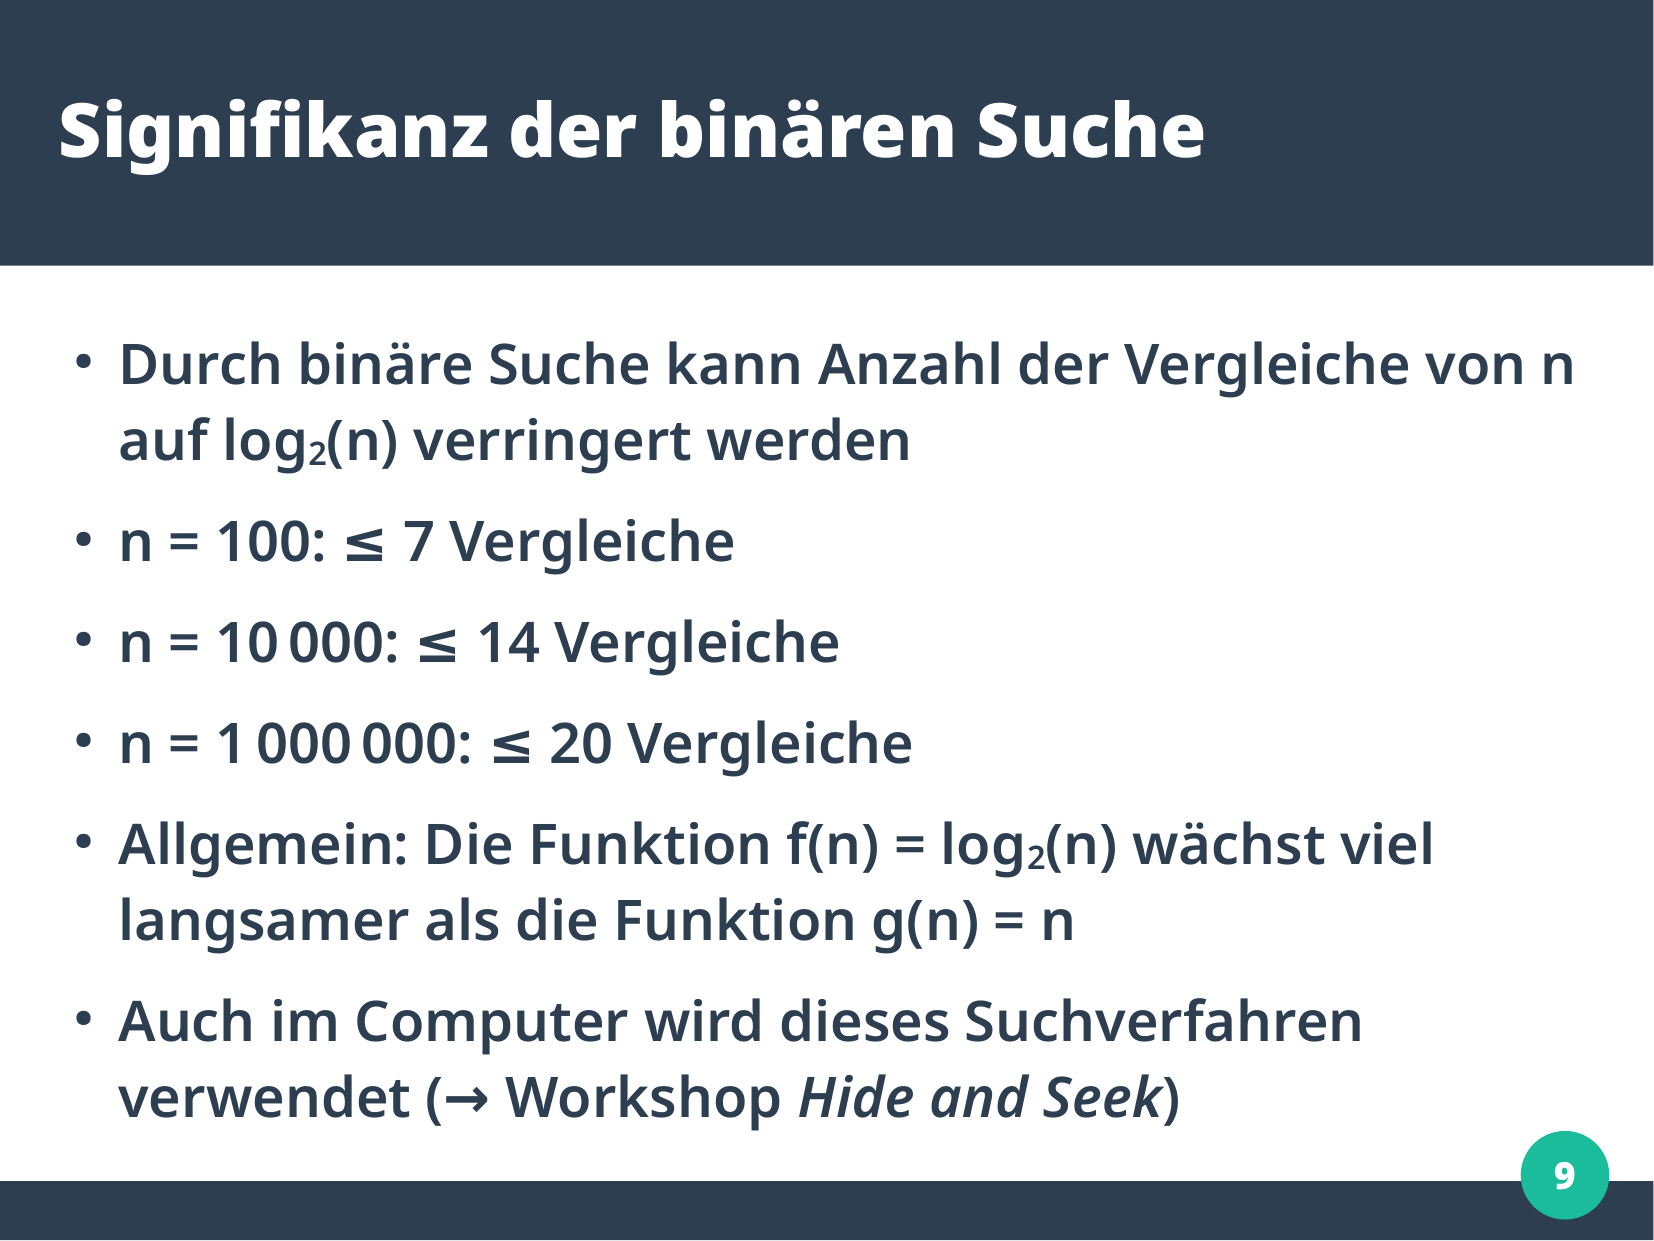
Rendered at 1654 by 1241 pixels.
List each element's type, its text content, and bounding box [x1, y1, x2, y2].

list Durch binäre Suche kann Anzahl der Vergleiche von n auf log2(n) verringert werden n = 100: ≤ 7 Vergleiche n = 10 000: ≤ 14 Vergleiche n = 1 000 000: ≤ 20 Vergleiche Allgemein: Die Funktion f(n) = log2(n) wächst viel langsamer als die Funktion g(n) = n Auch im Computer wird dieses Suchverfahren verwendet (→ Workshop Hide and Seek) [59, 324, 1595, 1152]
title Signifikanz der binären Suche [59, 49, 1595, 207]
